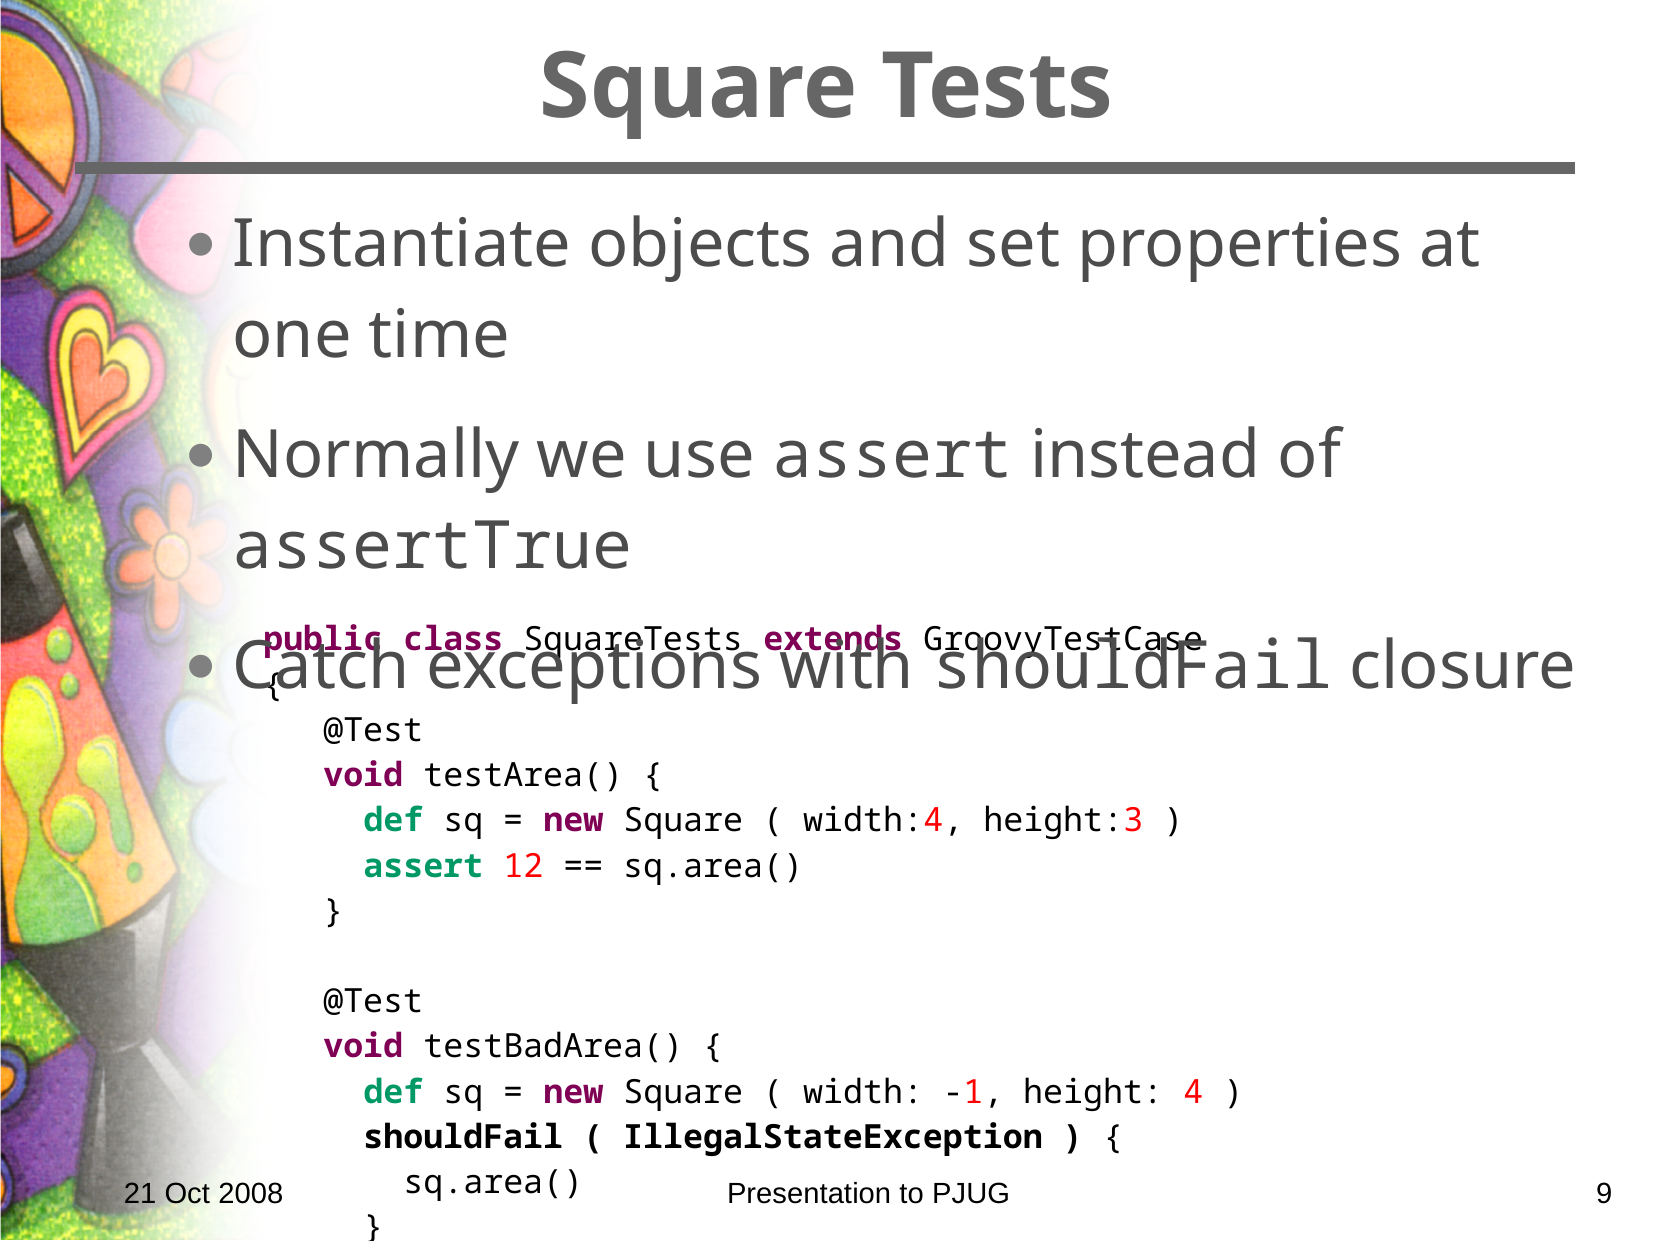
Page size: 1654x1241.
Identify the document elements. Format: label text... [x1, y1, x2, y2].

list Instantiate objects and set properties at one time Normally we use assert instead of assertTrue Catch exceptions with shouldFail closure [187, 195, 1613, 1080]
picture [0, 0, 413, 1240]
title Square Tests [82, 0, 1571, 186]
text_box public class SquareTests extends GroovyTestCase { @Test void testArea() { def sq = new Square ( width:4, height:3 ) assert 12 == sq.area() } @Test void testBadArea() { def sq = new Square ( width: -1, height: 4 ) shouldFail ( IllegalStateException ) { sq.area() } } [248, 607, 1654, 1172]
